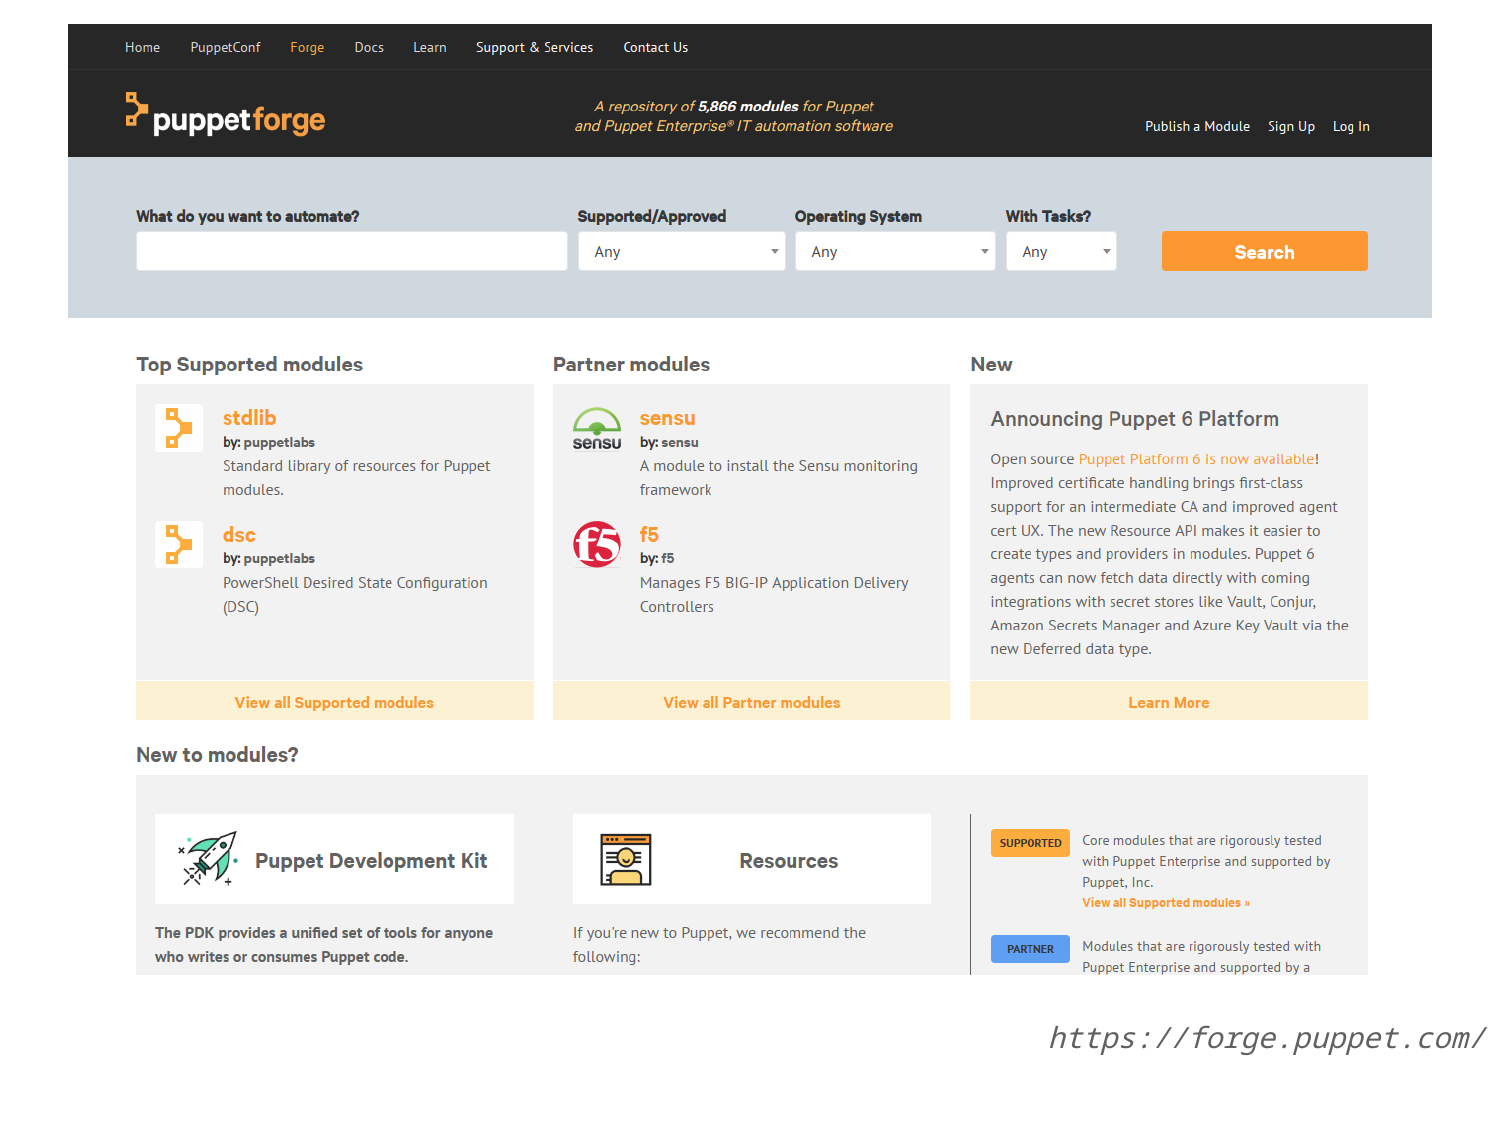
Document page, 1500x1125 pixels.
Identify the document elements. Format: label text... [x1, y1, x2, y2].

picture [68, 24, 1432, 975]
text_box https://forge.puppet.com/ [409, 999, 1500, 1107]
